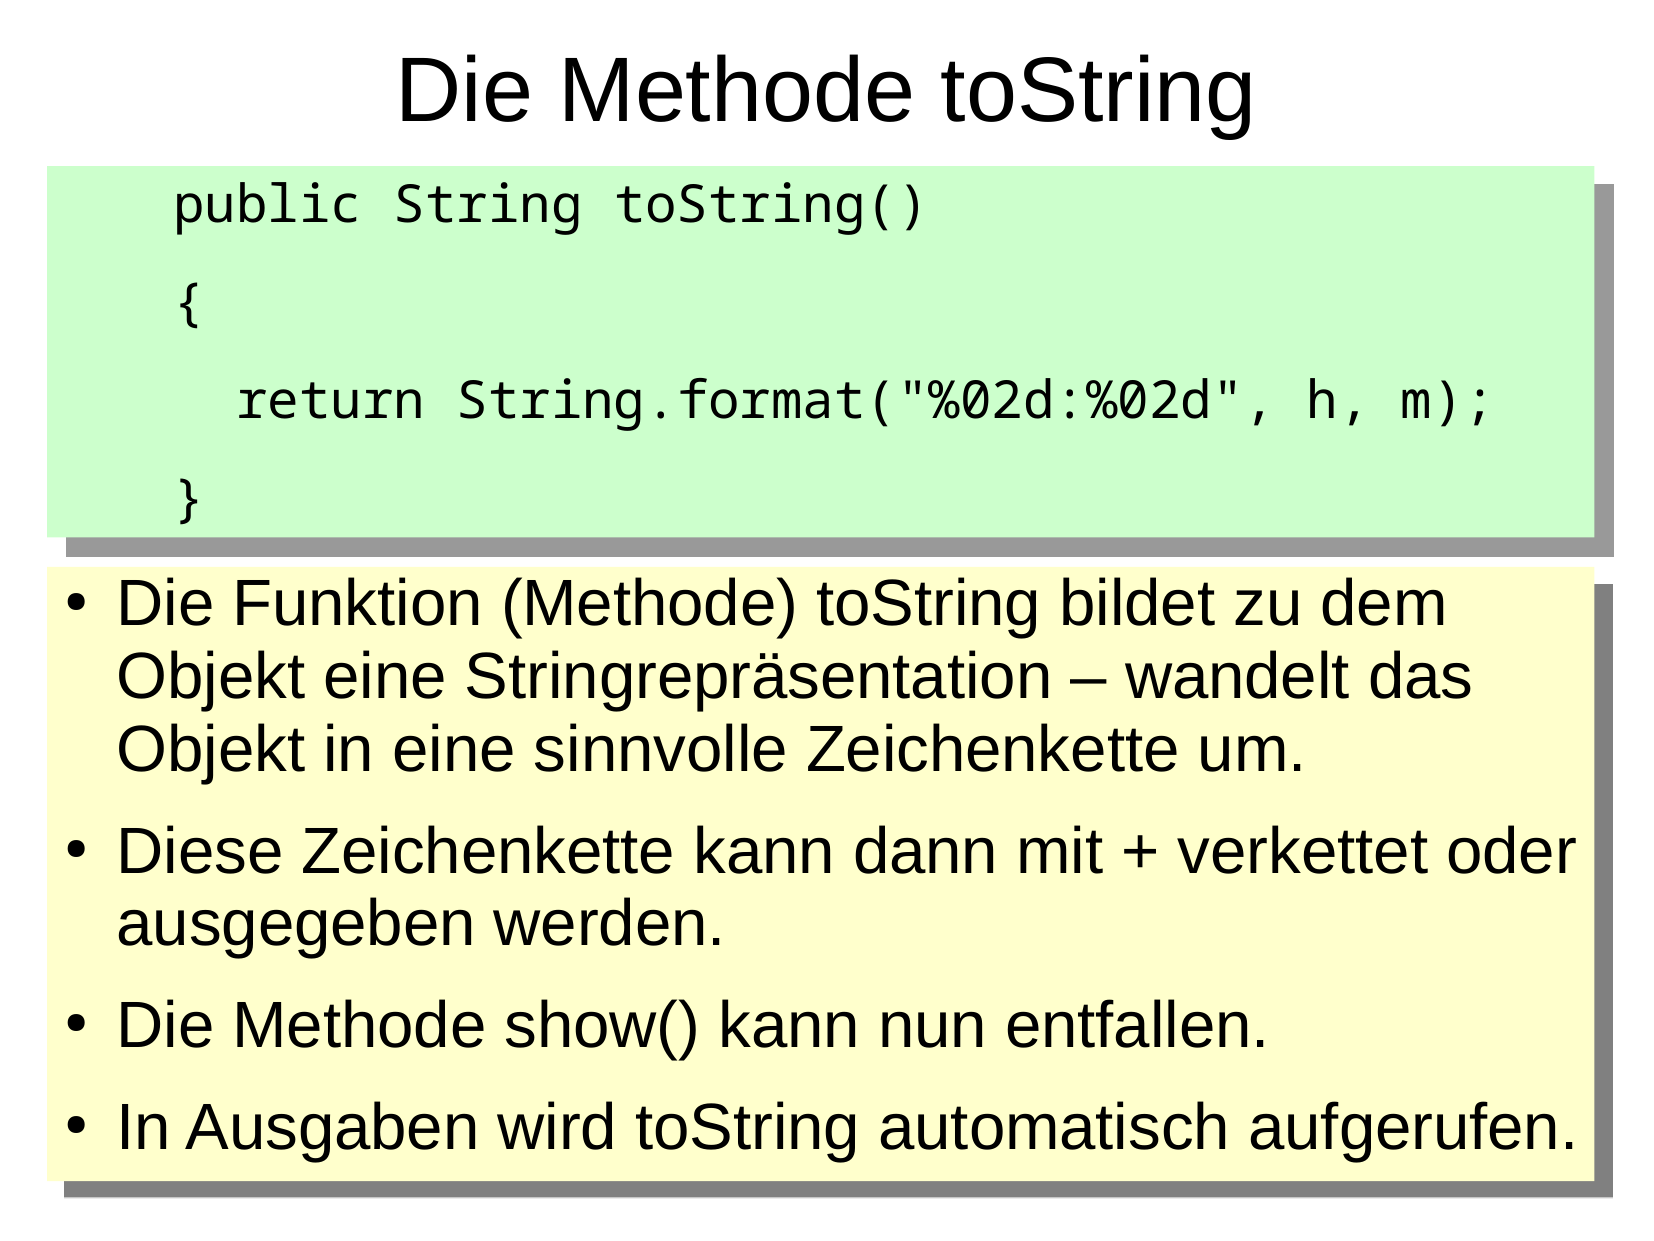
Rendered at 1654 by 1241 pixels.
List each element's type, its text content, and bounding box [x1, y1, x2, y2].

list Die Funktion (Methode) toString bildet zu dem Objekt eine Stringrepräsentation – wandelt das Objekt in eine sinnvolle Zeichenkette um. Diese Zeichenkette kann dann mit + verkettet oder ausgegeben werden. Die Methode show() kann nun entfallen. In Ausgaben wird toString automatisch aufgerufen. [47, 566, 1595, 1182]
title Die Methode toString [82, 19, 1571, 160]
list public String toString() { return String.format("%02d:%02d", h, m); } [47, 166, 1595, 538]
